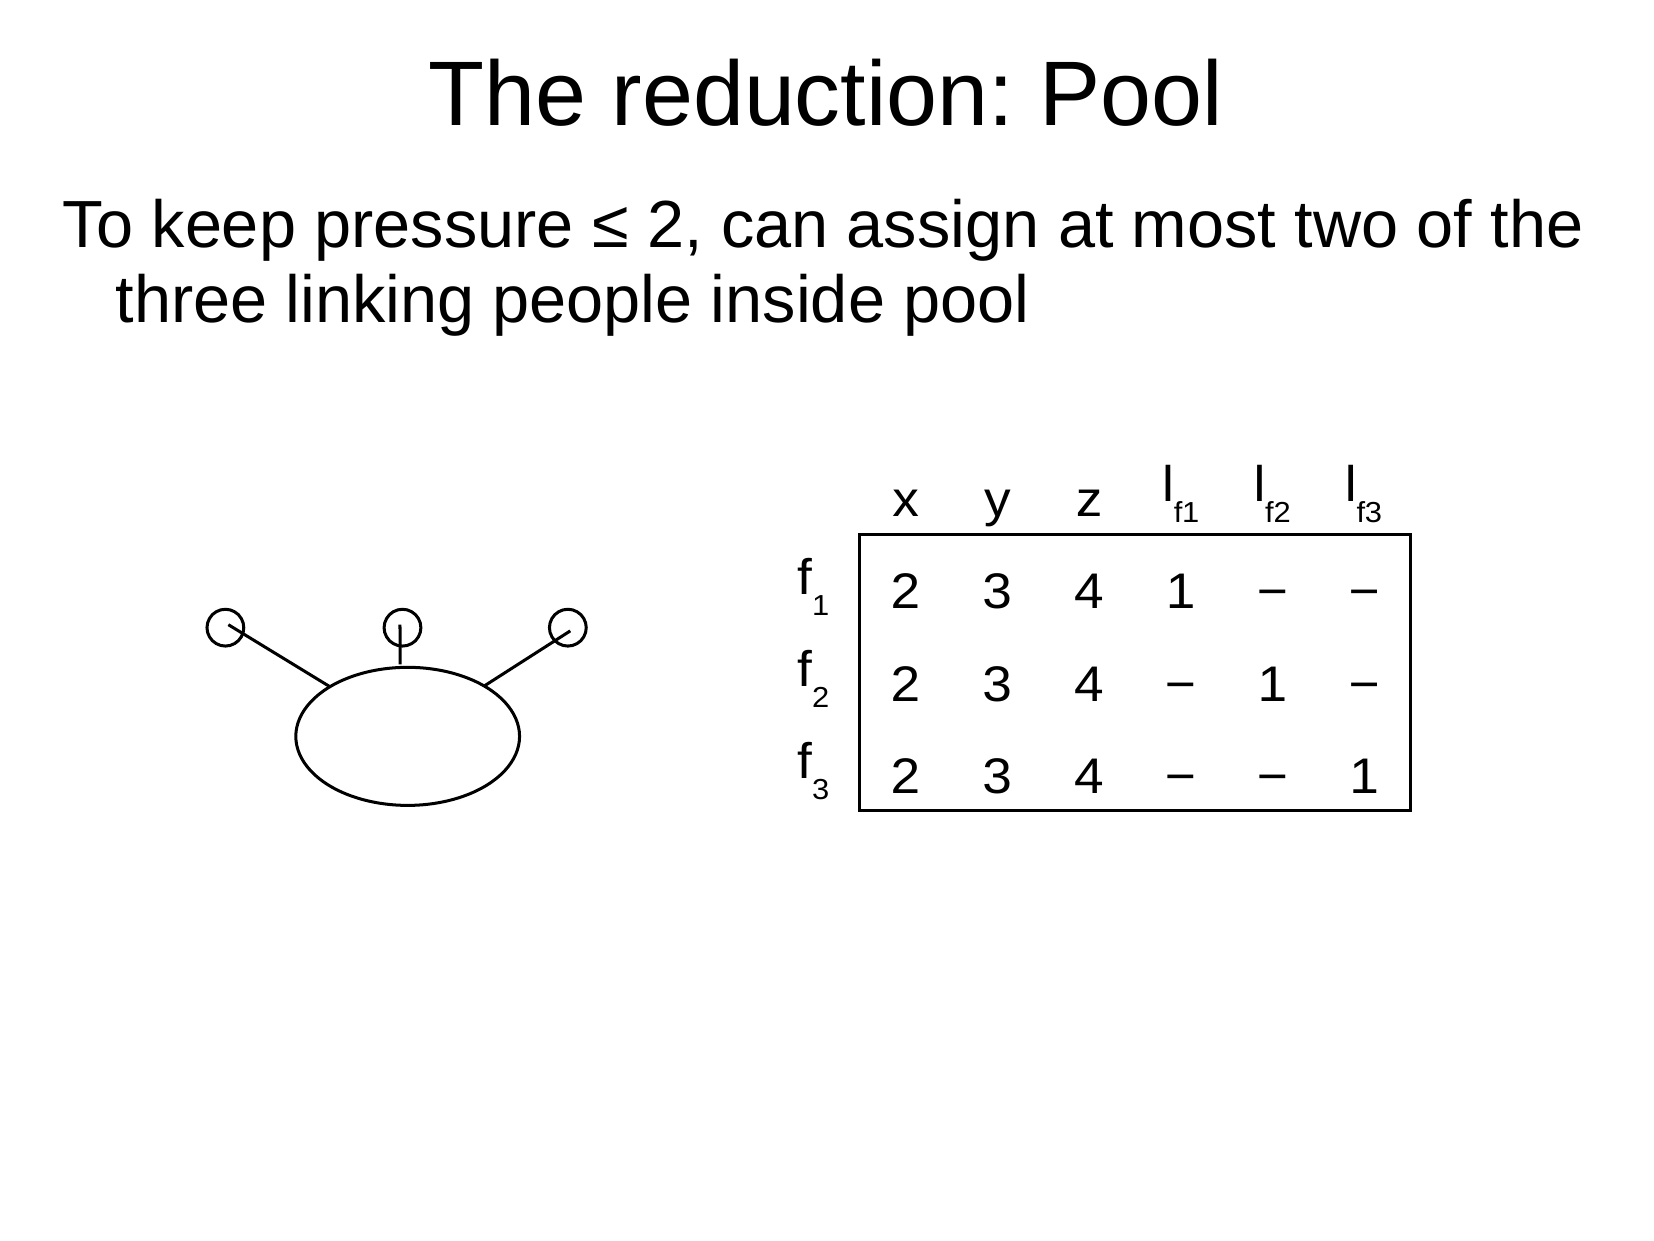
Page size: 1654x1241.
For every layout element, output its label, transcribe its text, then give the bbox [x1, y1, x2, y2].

title The reduction: Pool [0, 7, 1654, 181]
list To keep pressure ≤ 2, can assign at most two of the three linking people inside pool [45, 187, 1609, 1226]
chart [767, 441, 1413, 814]
